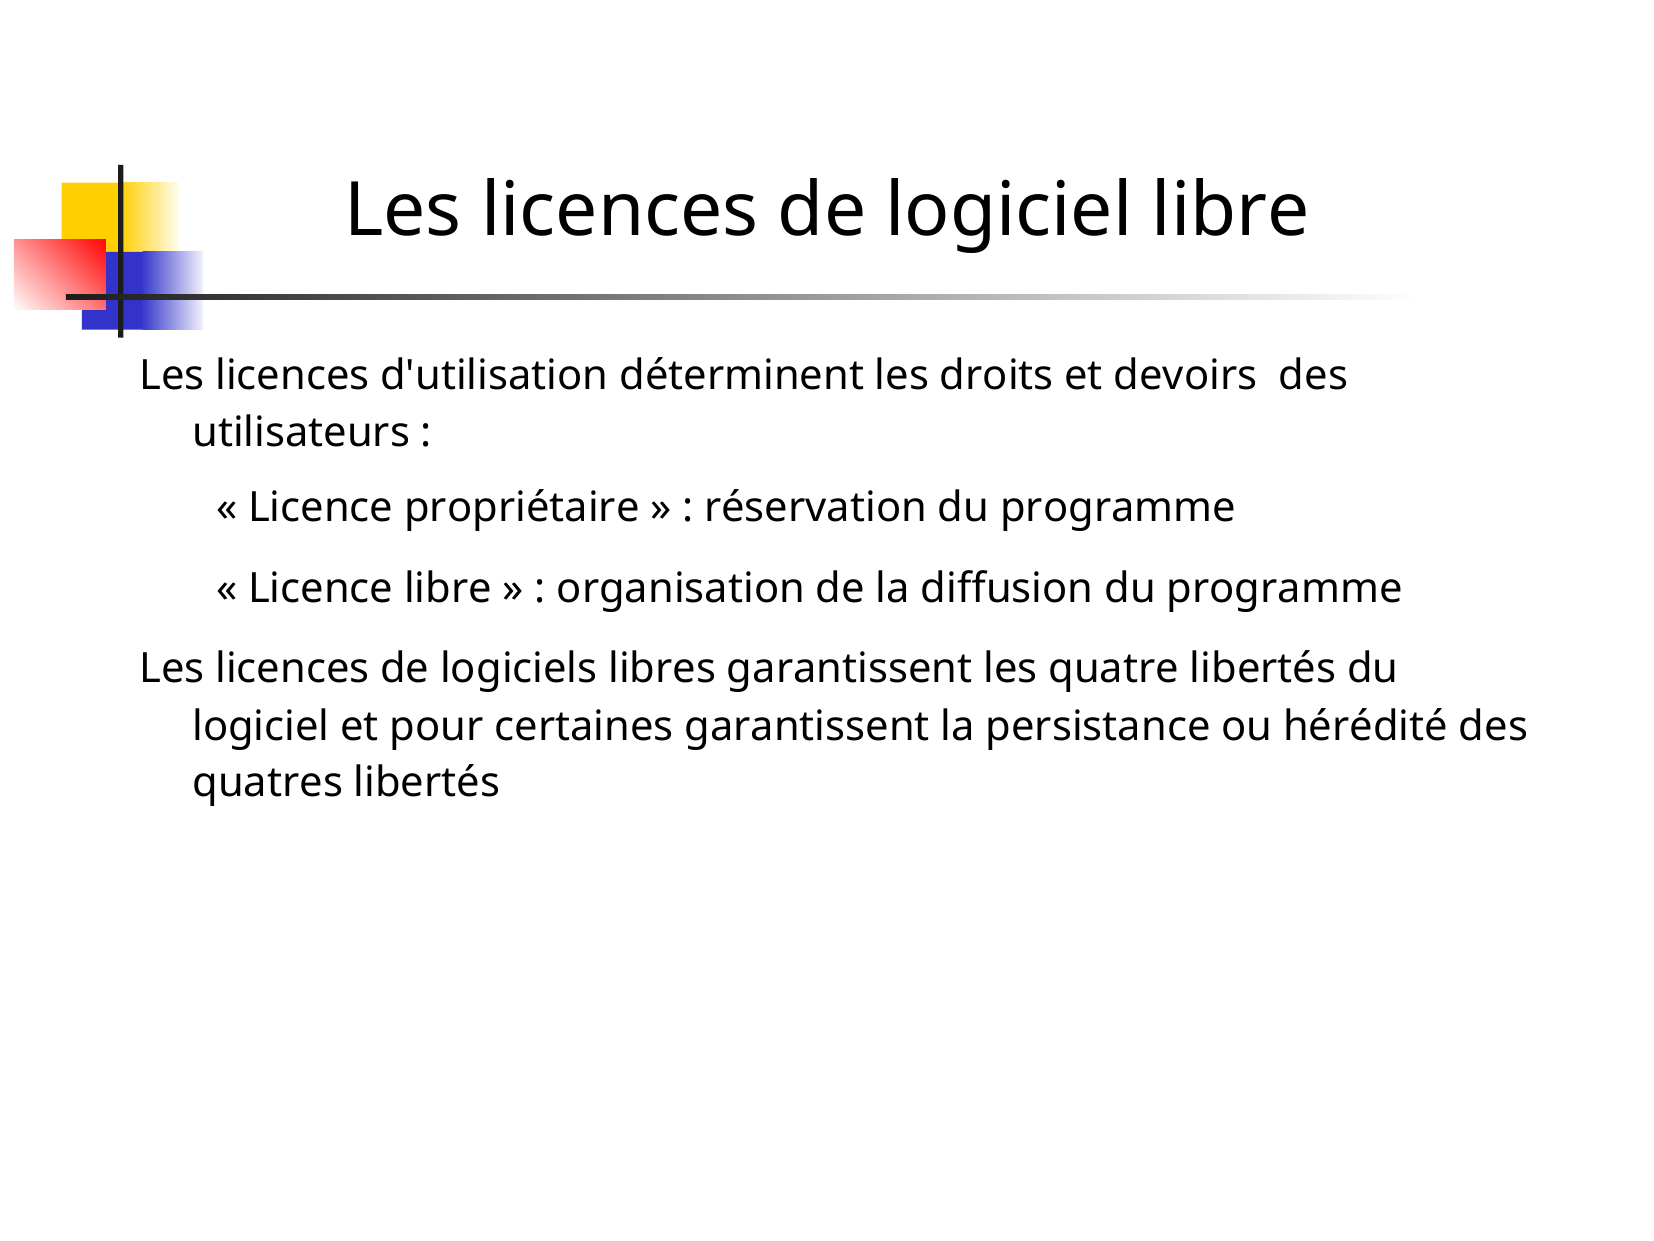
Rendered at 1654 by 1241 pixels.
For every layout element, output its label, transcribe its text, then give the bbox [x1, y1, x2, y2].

list Les licences d'utilisation déterminent les droits et devoirs des utilisateurs : « Licence propriétaire » : réservation du programme « Licence libre » : organisation de la diffusion du programme Les licences de logiciels libres garantissent les quatre libertés du logiciel et pour certaines garantissent la persistance ou hérédité des quatres libertés [121, 344, 1534, 1187]
title Les licences de logiciel libre [121, 102, 1534, 311]
